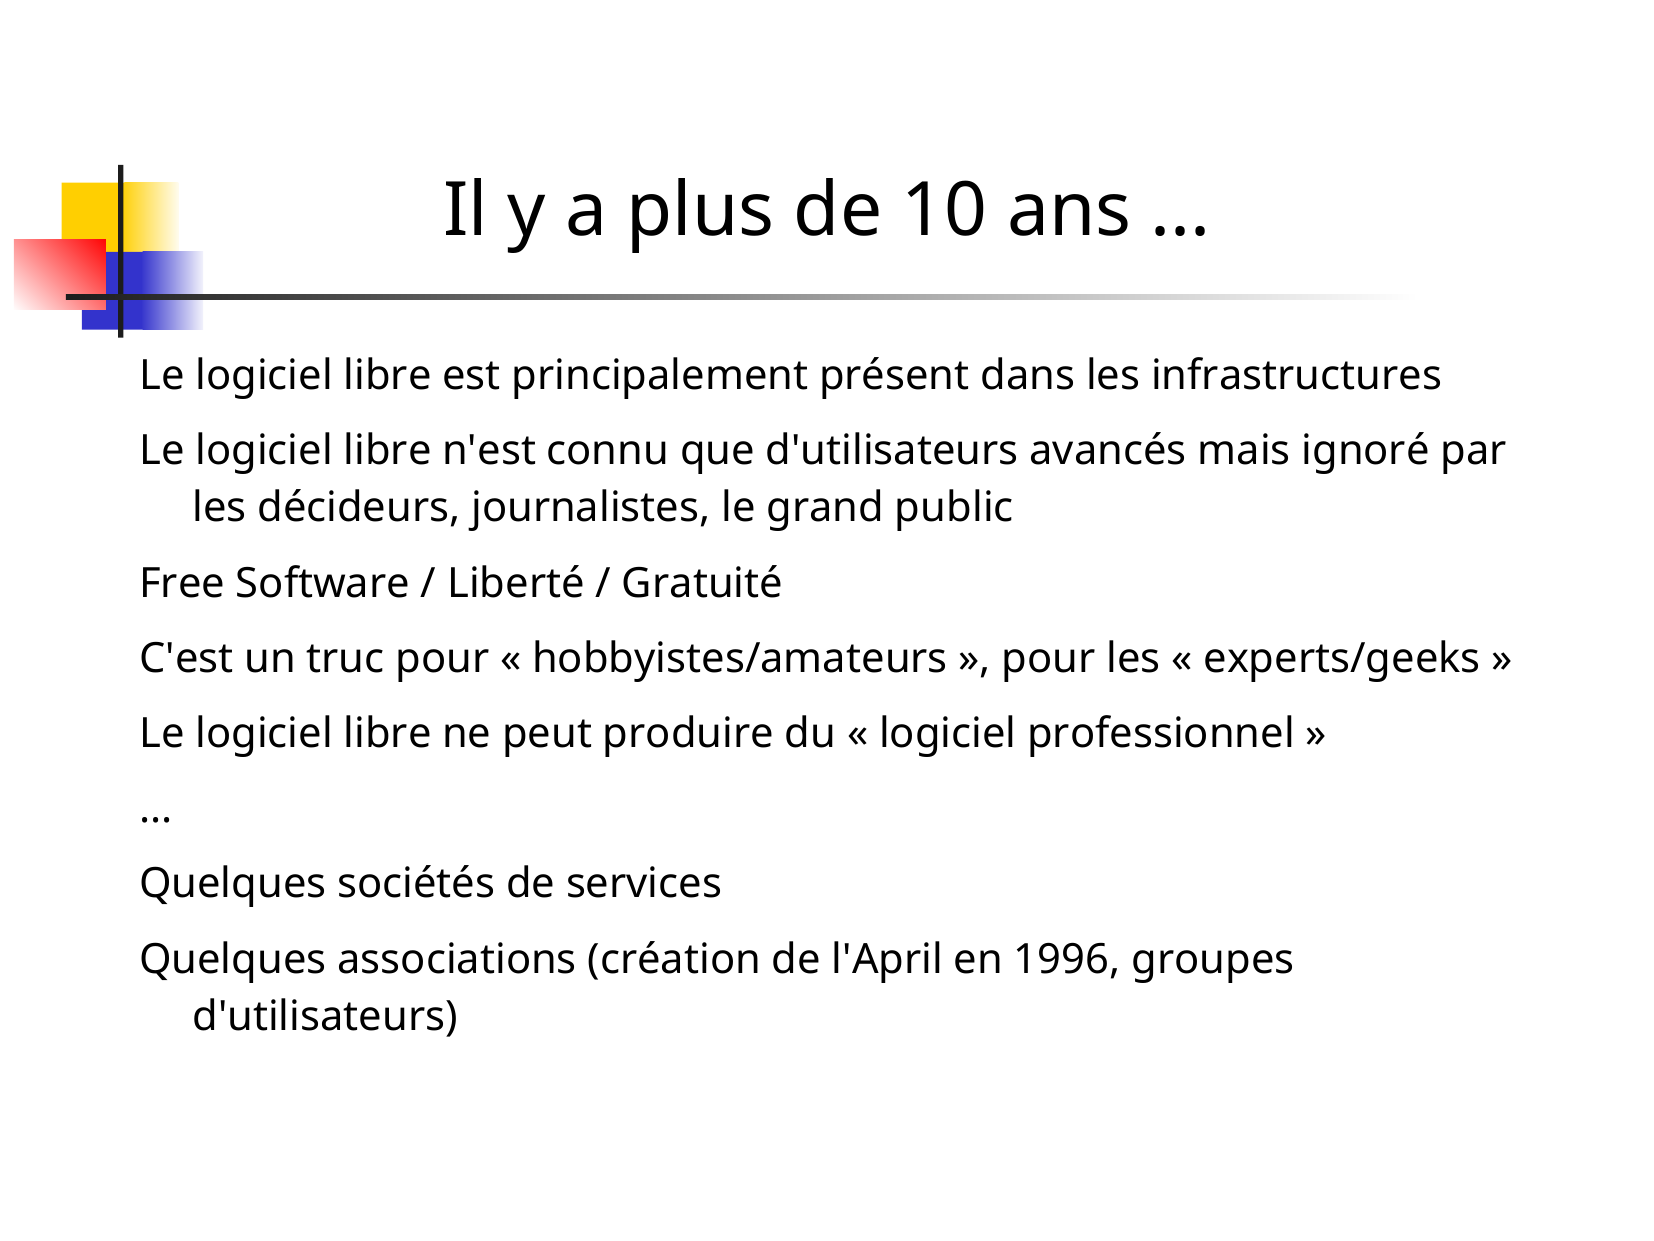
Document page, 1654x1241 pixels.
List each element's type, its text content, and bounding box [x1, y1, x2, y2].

list Le logiciel libre est principalement présent dans les infrastructures Le logiciel libre n'est connu que d'utilisateurs avancés mais ignoré par les décideurs, journalistes, le grand public Free Software / Liberté / Gratuité C'est un truc pour « hobbyistes/amateurs », pour les « experts/geeks » Le logiciel libre ne peut produire du « logiciel professionnel » ... Quelques sociétés de services Quelques associations (création de l'April en 1996, groupes d'utilisateurs) [121, 344, 1534, 1127]
title Il y a plus de 10 ans ... [121, 102, 1534, 311]
